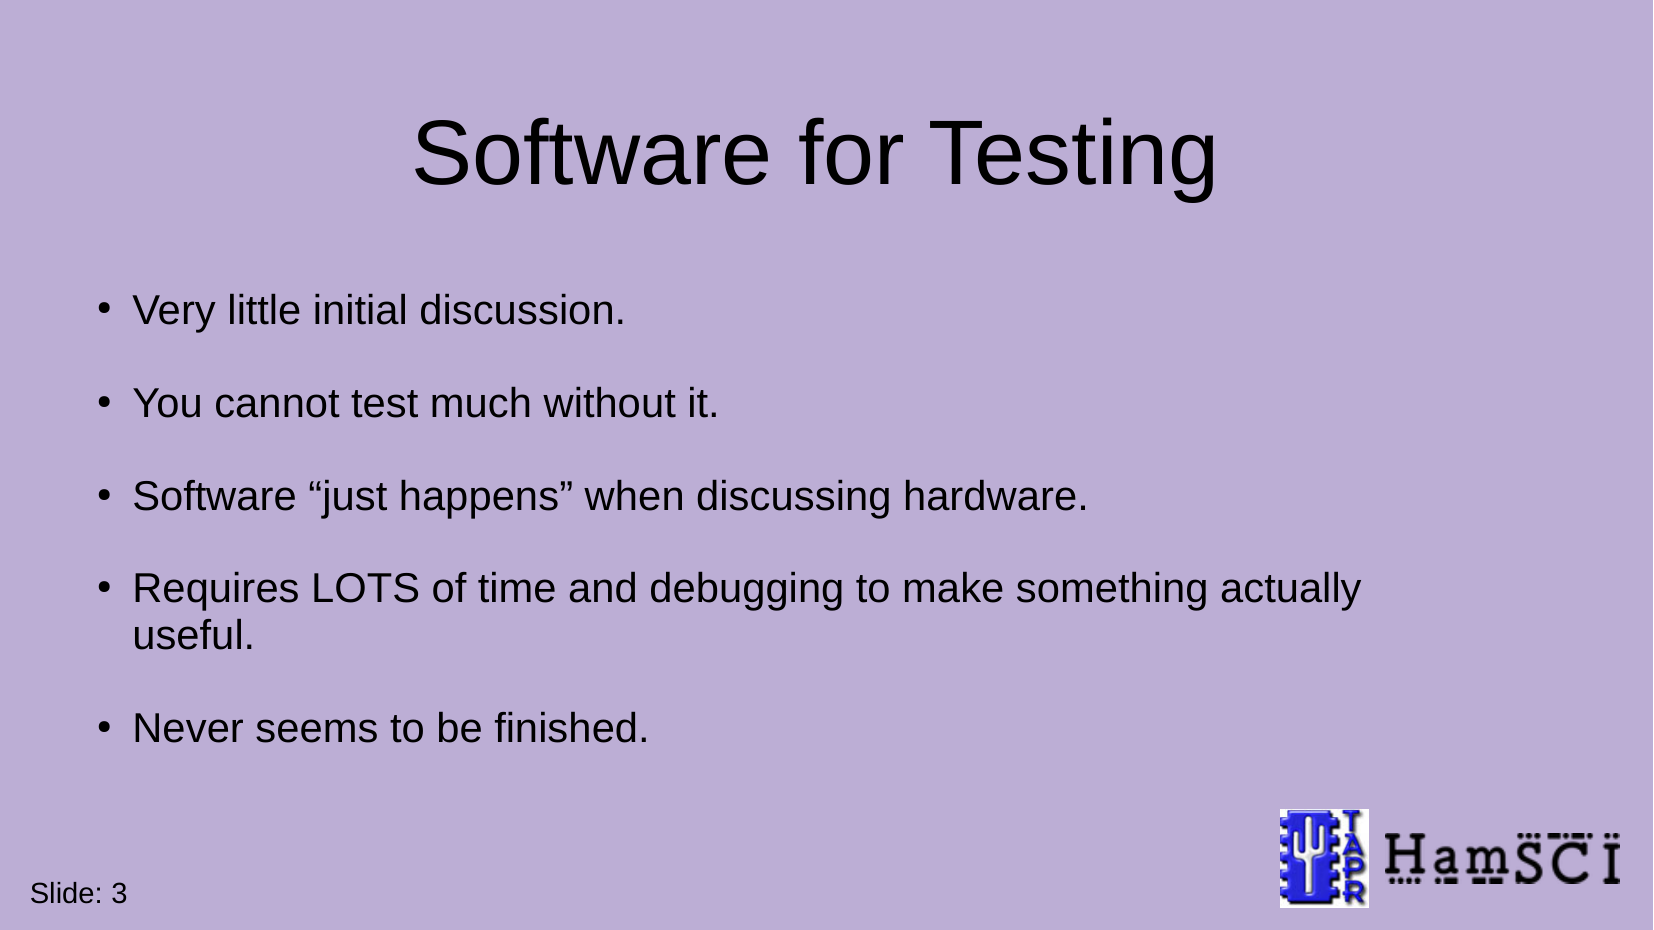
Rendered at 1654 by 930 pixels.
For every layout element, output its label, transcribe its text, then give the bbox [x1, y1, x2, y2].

text_box Very little initial discussion. You cannot test much without it. Software “just happens” when discussing hardware. Requires LOTS of time and debugging to make something actually useful. Never seems to be finished. [82, 279, 1487, 759]
picture [1280, 809, 1369, 908]
picture [1385, 833, 1620, 884]
title Software for Testing [72, 59, 1560, 247]
